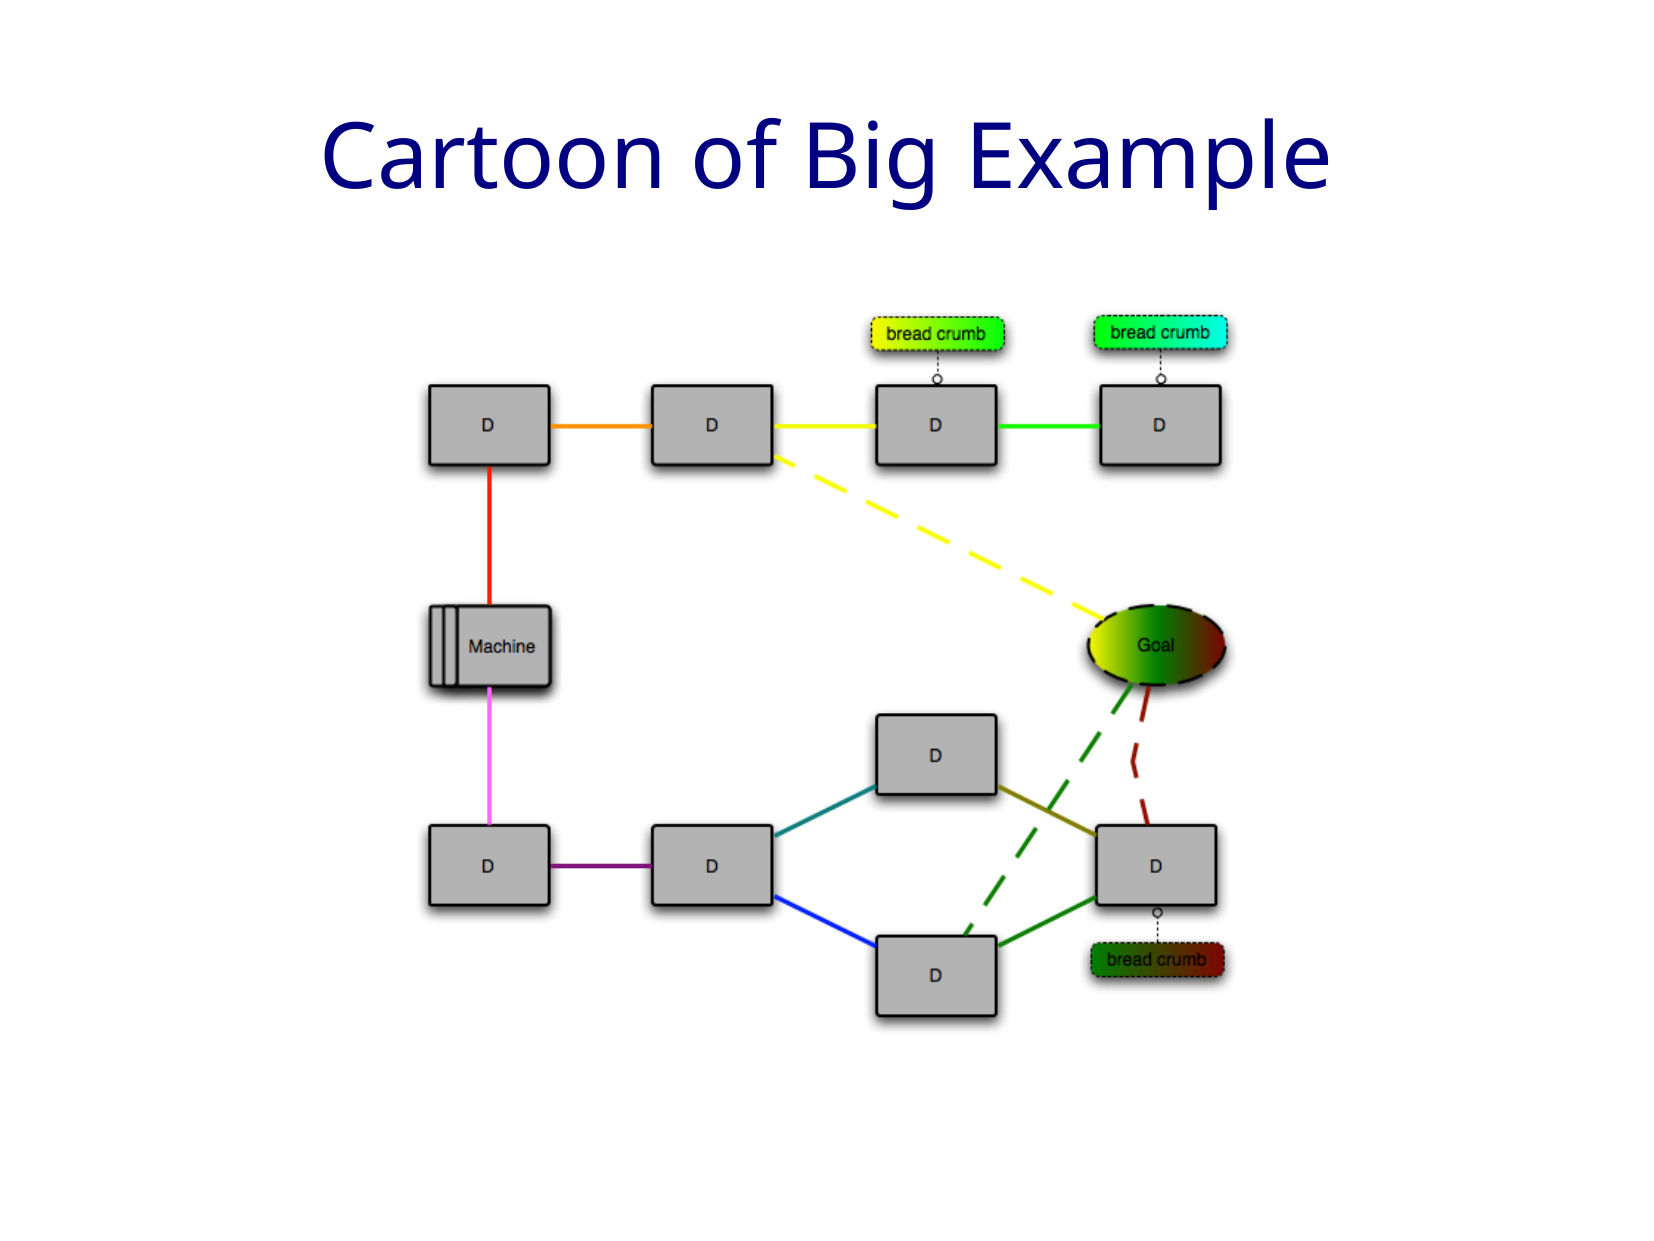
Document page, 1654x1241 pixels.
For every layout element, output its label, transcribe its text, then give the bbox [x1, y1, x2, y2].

title Cartoon of Big Example [82, 49, 1571, 257]
picture [396, 290, 1256, 1109]
